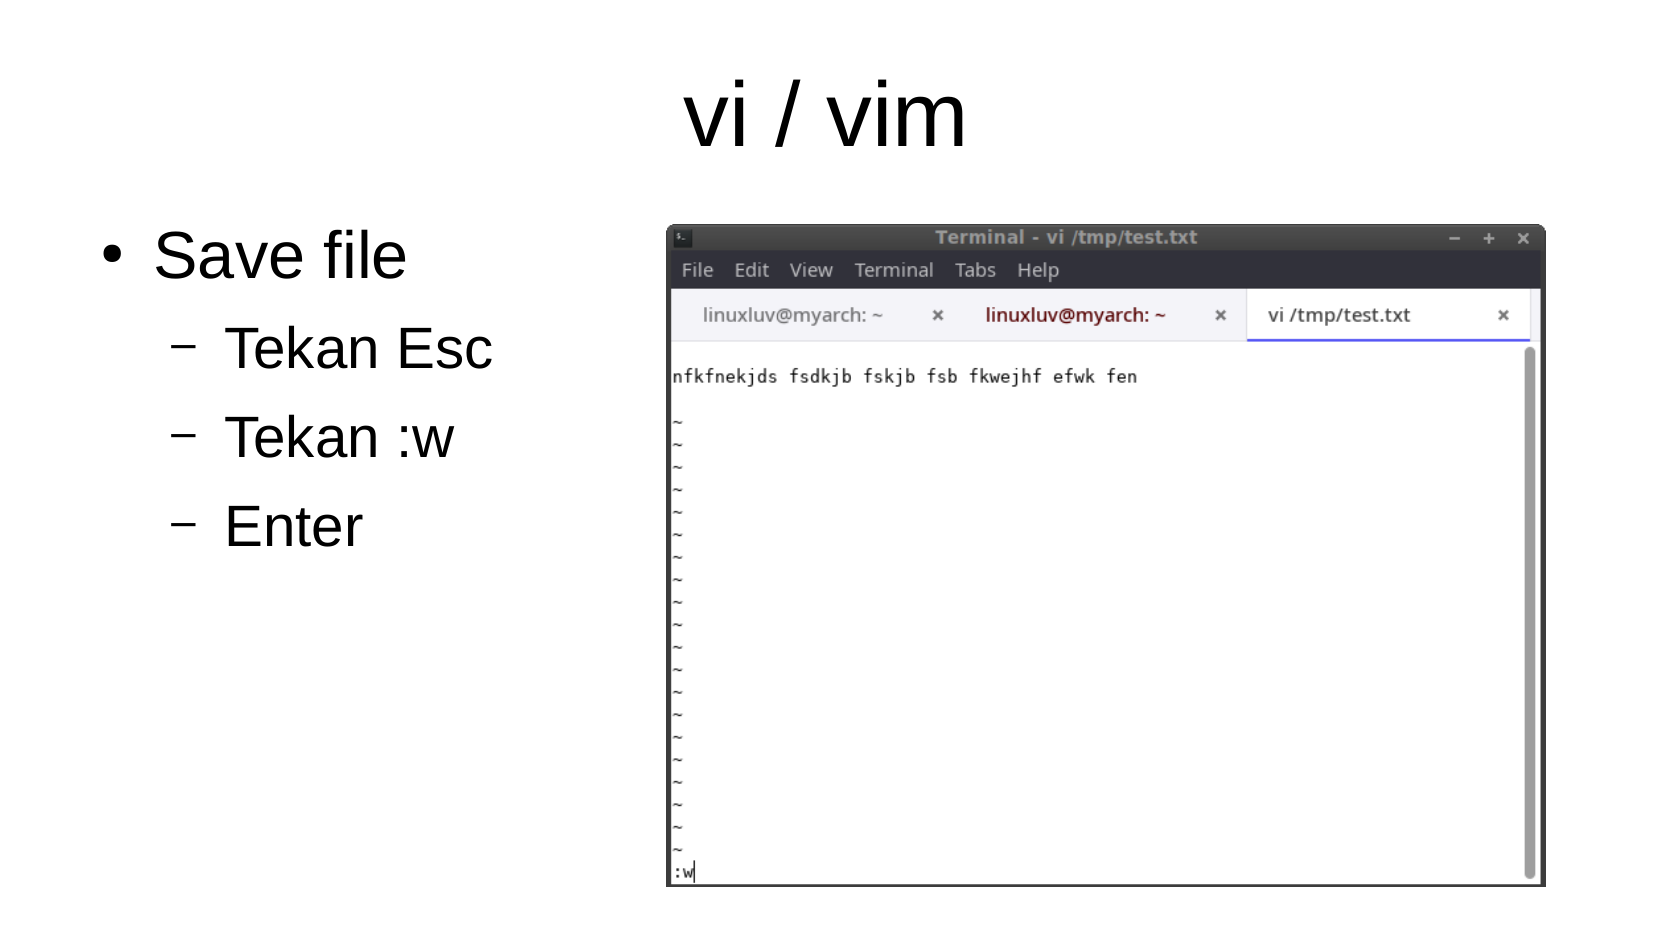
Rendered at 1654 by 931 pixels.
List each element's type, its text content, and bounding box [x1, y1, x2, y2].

list Save file Tekan Esc Tekan :w Enter [82, 217, 1571, 758]
picture [666, 224, 1546, 887]
title vi / vim [82, 37, 1571, 193]
